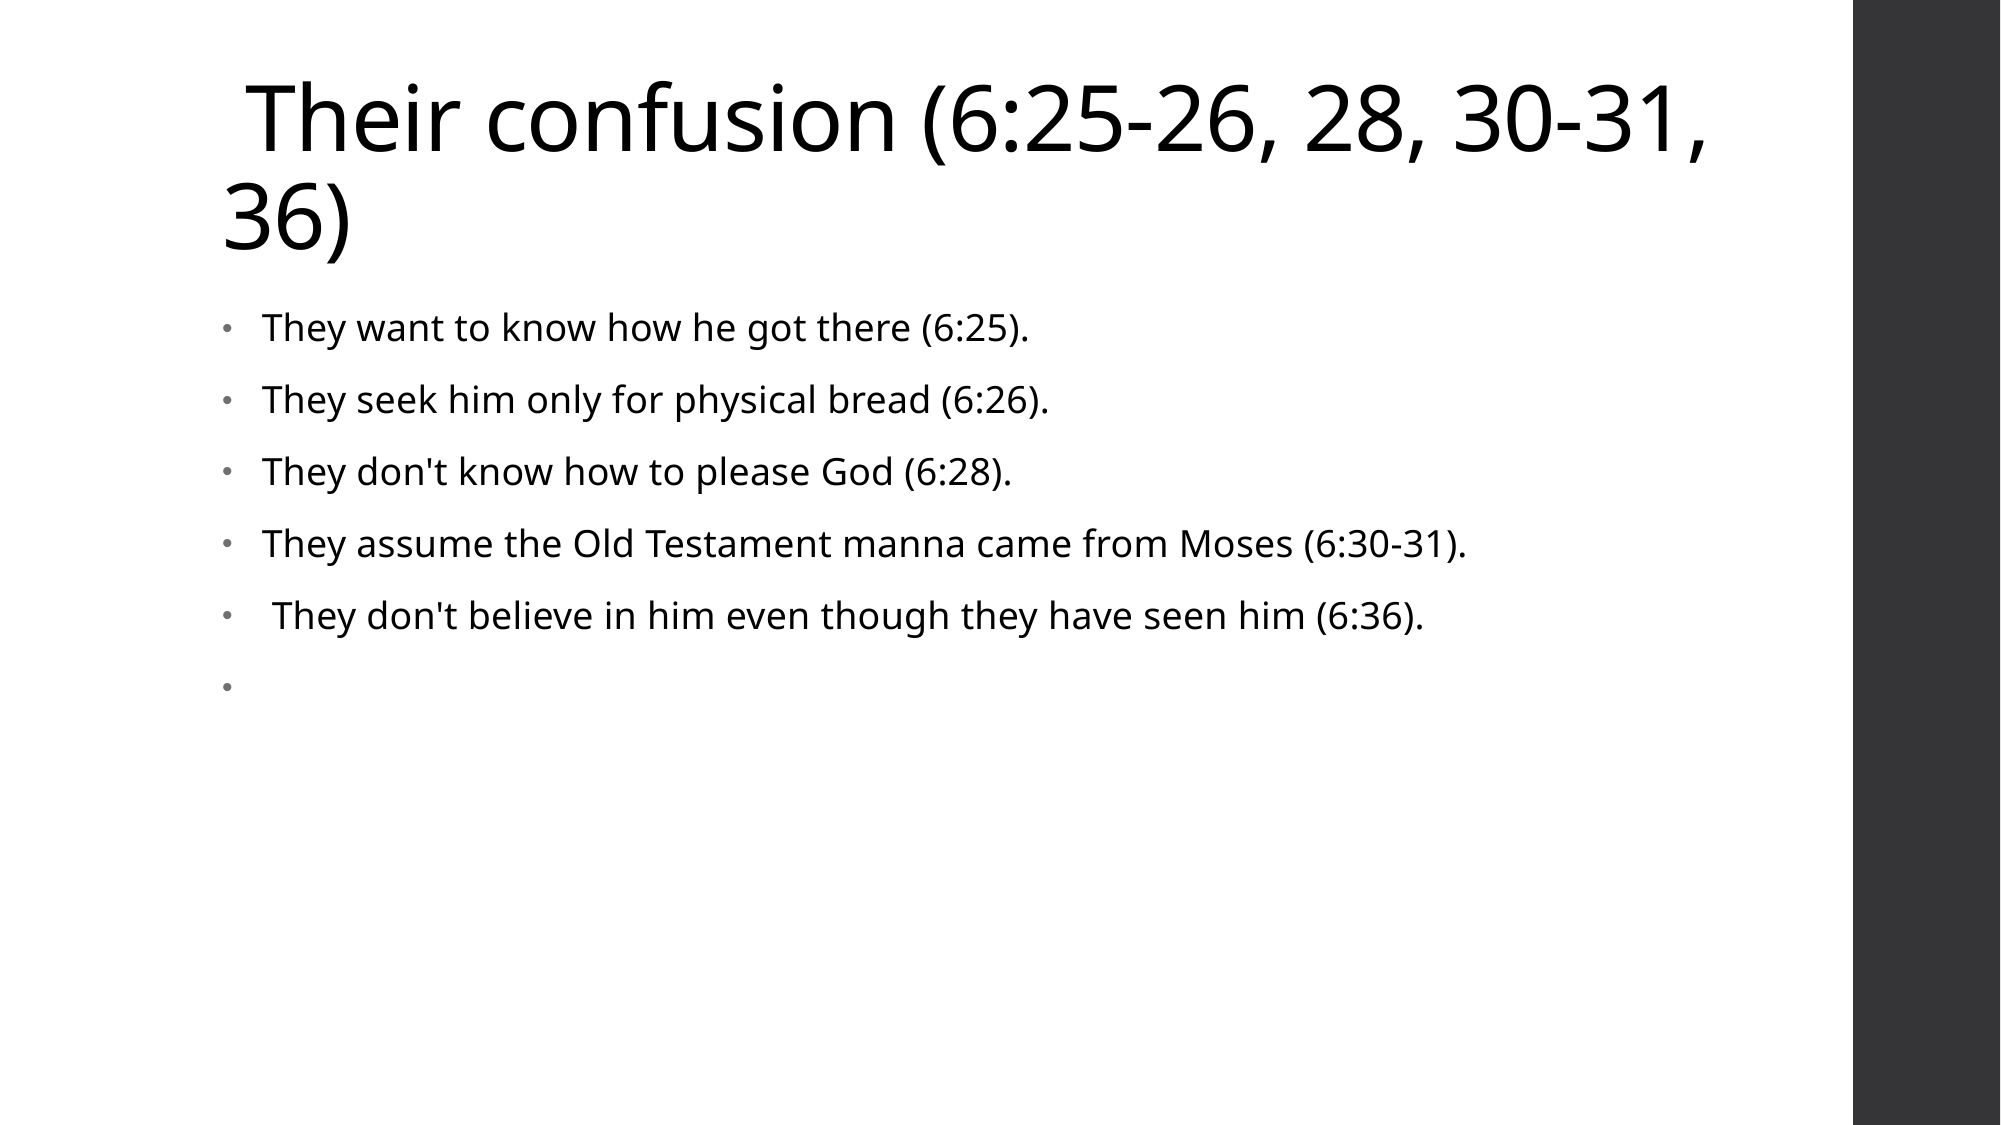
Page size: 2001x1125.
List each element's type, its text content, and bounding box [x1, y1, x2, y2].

list They want to know how he got there (6:25). They seek him only for physical bread (6:26). They don't know how to please God (6:28). They assume the Old Testament manna came from Moses (6:30-31). They don't believe in him even though they have seen him (6:36). [206, 299, 1617, 1014]
title Their confusion (6:25-26, 28, 30-31, 36) [206, 60, 1797, 278]
